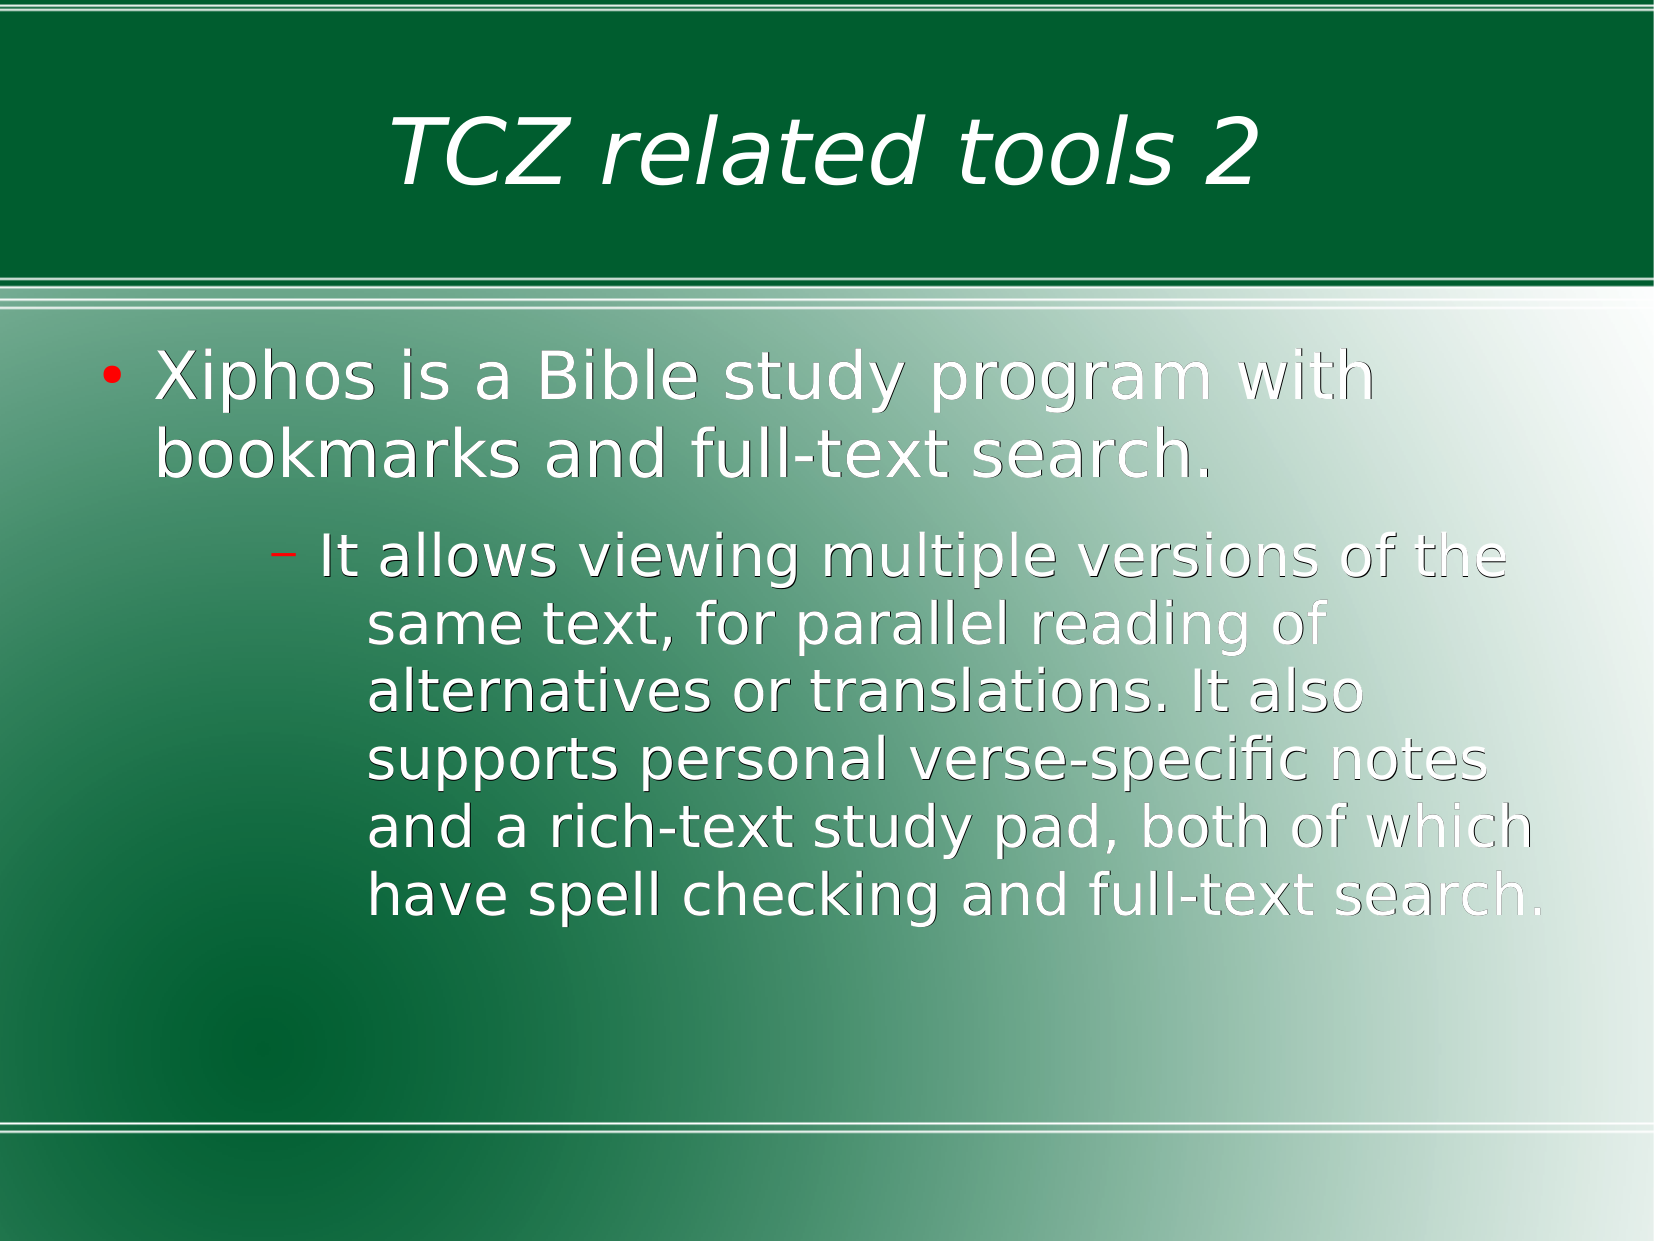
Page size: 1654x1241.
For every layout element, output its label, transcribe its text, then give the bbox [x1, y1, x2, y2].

list Xiphos is a Bible study program with bookmarks and full-text search. It allows viewing multiple versions of the same text, for parallel reading of alternatives or translations. It also supports personal verse-specific notes and a rich-text study pad, both of which have spell checking and full-text search. [82, 337, 1571, 1241]
picture [0, 0, 1654, 1241]
title TCZ related tools 2 [82, 56, 1571, 250]
